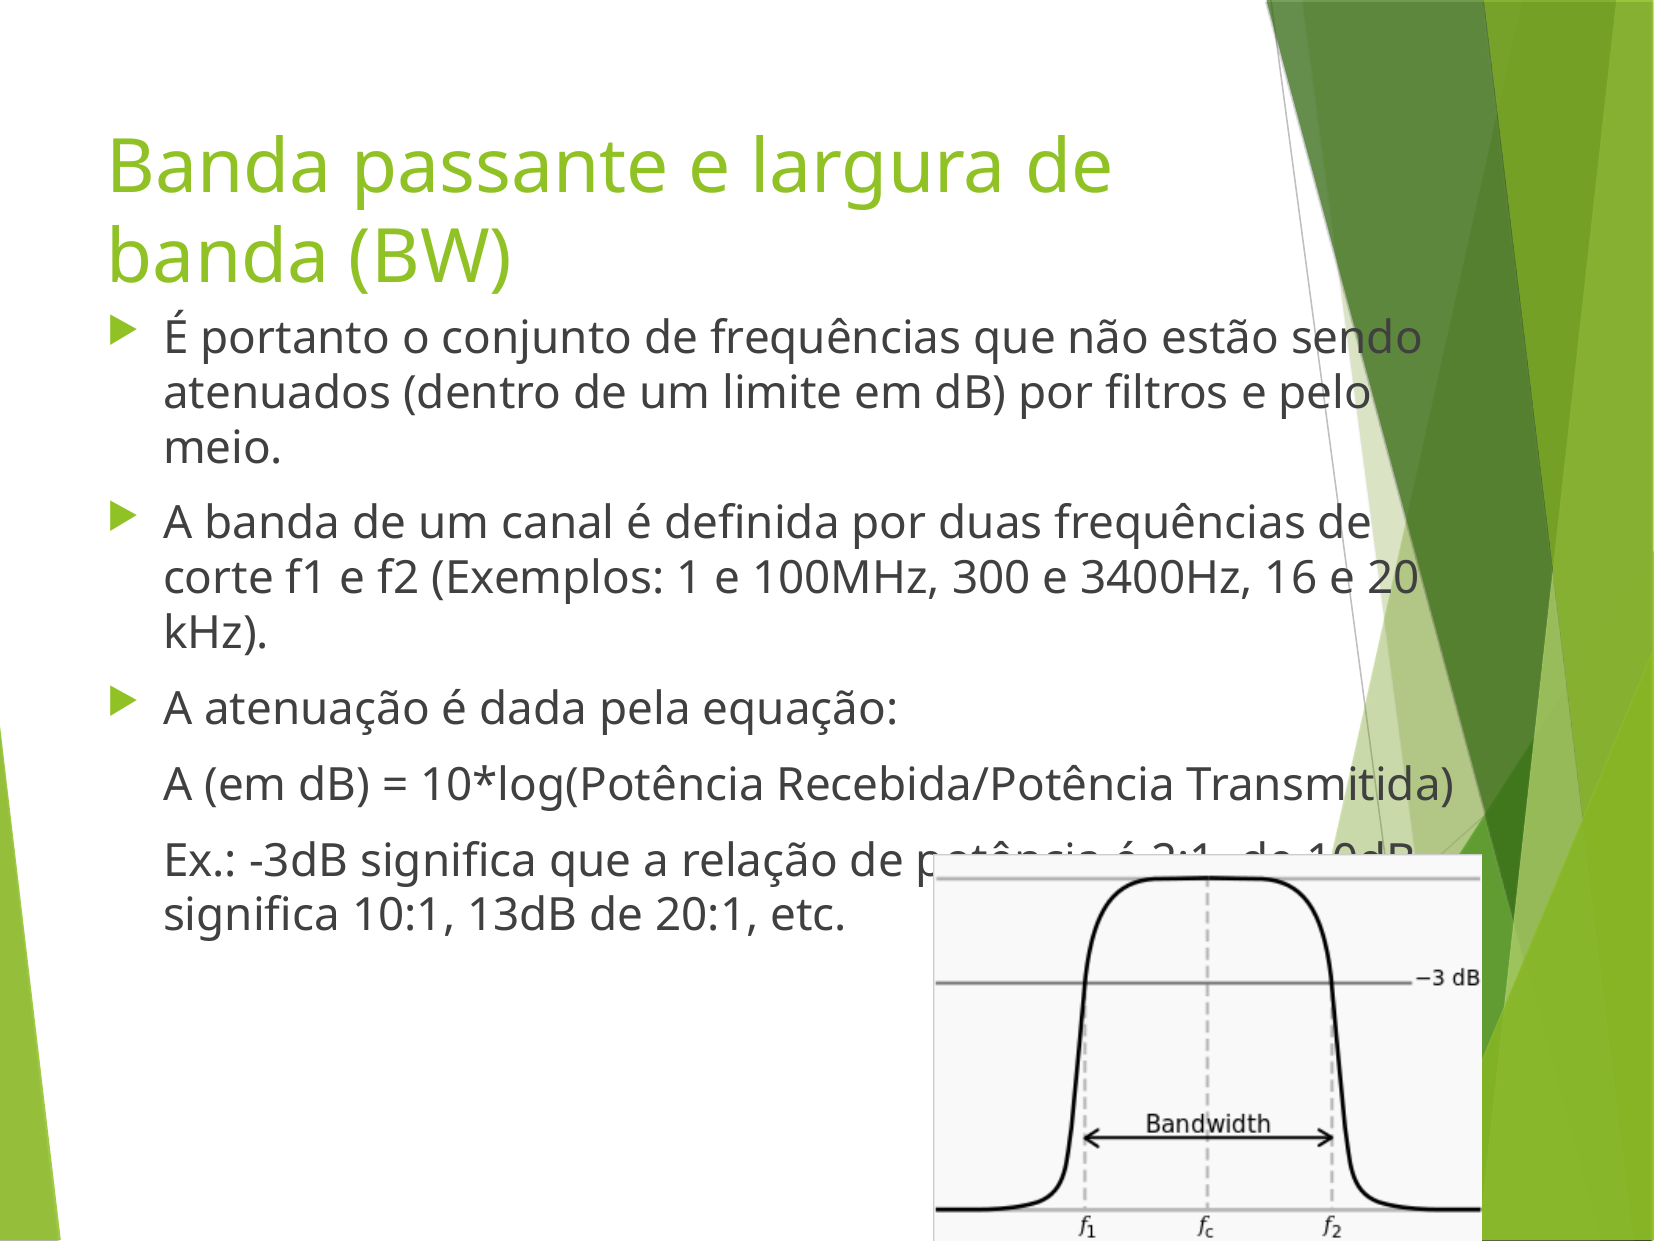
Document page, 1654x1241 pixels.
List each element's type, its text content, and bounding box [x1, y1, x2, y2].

list É portanto o conjunto de frequências que não estão sendo atenuados (dentro de um limite em dB) por filtros e pelo meio. A banda de um canal é definida por duas frequências de corte f1 e f2 (Exemplos: 1 e 100MHz, 300 e 3400Hz, 16 e 20 kHz). A atenuação é dada pela equação: A (em dB) = 10*log(Potência Recebida/Potência Transmitida) Ex.: -3dB significa que a relação de potência é 2:1, de 10dB significa 10:1, 13dB de 20:1, etc. [91, 299, 1477, 1232]
picture [933, 854, 1482, 1241]
title Banda passante e largura de banda (BW) [91, 110, 1258, 299]
